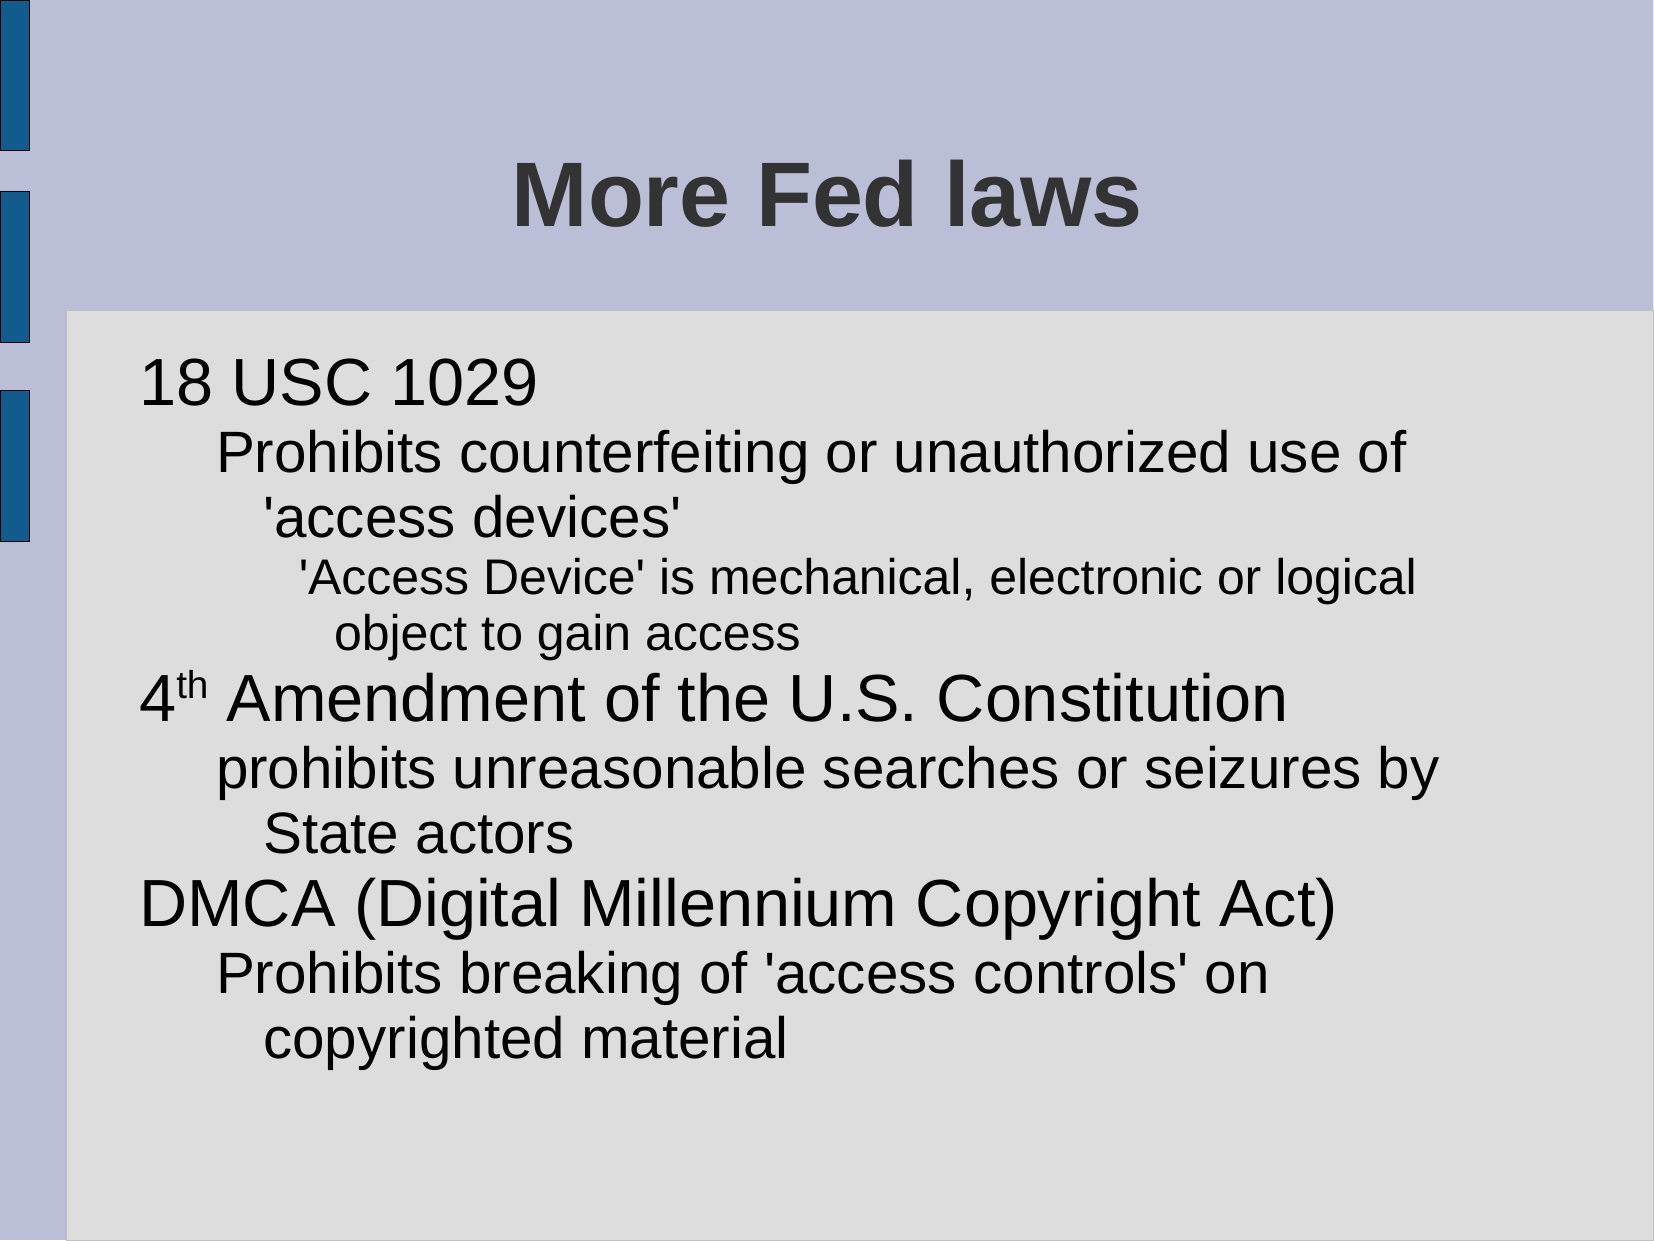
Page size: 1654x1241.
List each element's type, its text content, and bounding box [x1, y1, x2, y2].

title More Fed laws [121, 98, 1534, 291]
list 18 USC 1029 Prohibits counterfeiting or unauthorized use of 'access devices' 'Access Device' is mechanical, electronic or logical object to gain access 4th Amendment of the U.S. Constitution prohibits unreasonable searches or seizures by State actors DMCA (Digital Millennium Copyright Act) Prohibits breaking of 'access controls' on copyrighted material [121, 344, 1534, 1112]
